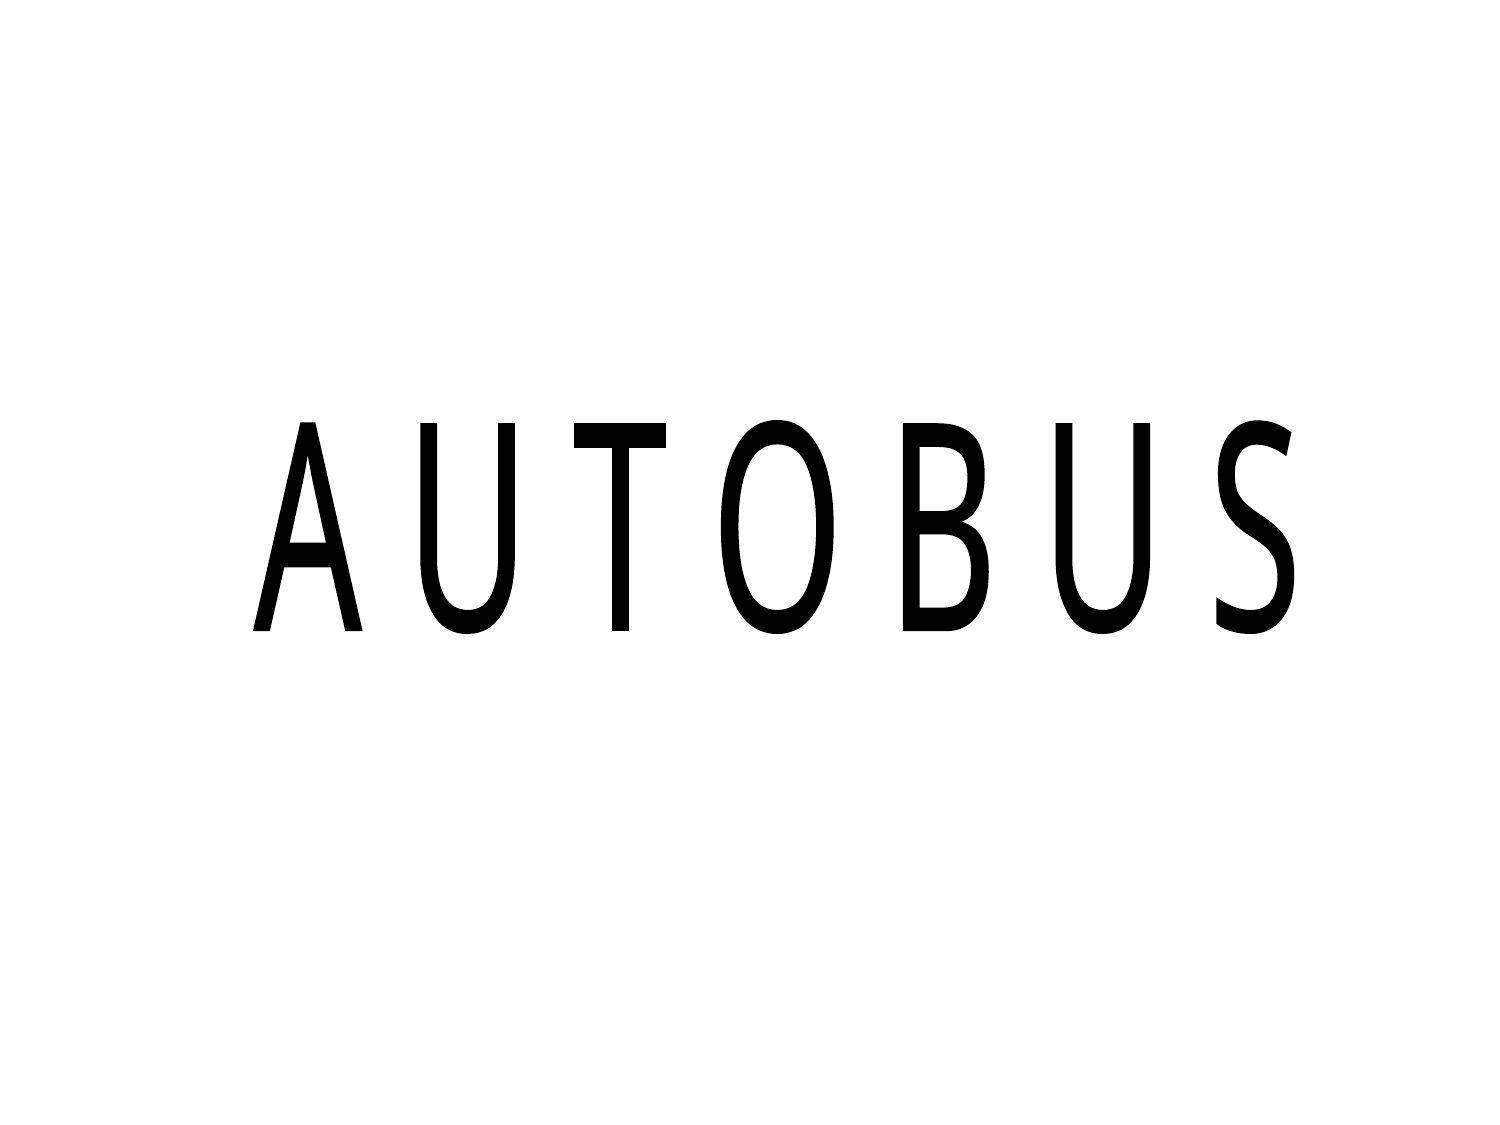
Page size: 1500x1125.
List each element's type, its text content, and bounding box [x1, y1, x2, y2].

text_box A U T O B U S [575, 424, 666, 631]
text_box A U T O B U S [721, 420, 833, 634]
text_box A U T O B U S [253, 423, 362, 631]
text_box A U T O B U S [1056, 424, 1150, 634]
text_box A U T O B U S [421, 424, 515, 634]
text_box A U T O B U S [1217, 421, 1294, 634]
text_box A U T O B U S [903, 424, 988, 631]
